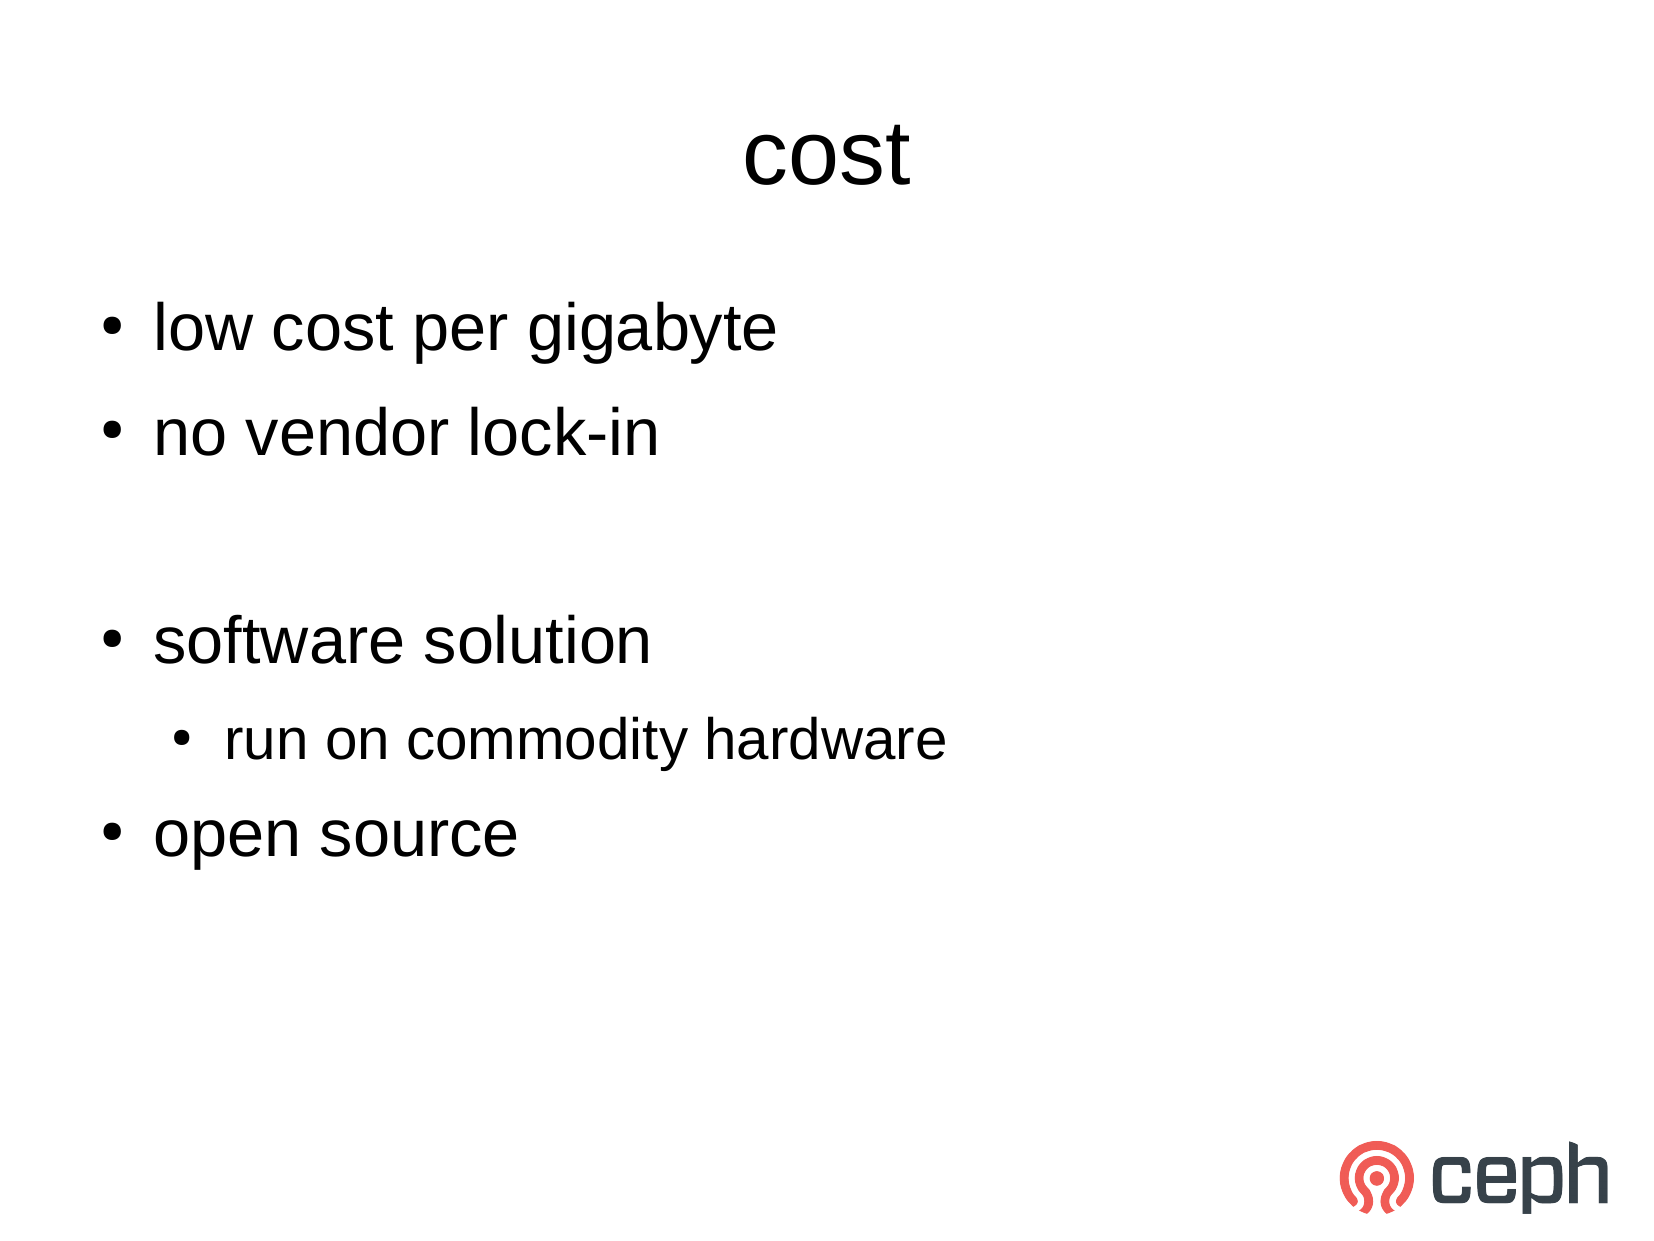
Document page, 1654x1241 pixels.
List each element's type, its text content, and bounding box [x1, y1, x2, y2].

list low cost per gigabyte no vendor lock-in software solution run on commodity hardware open source [82, 290, 1571, 1109]
title cost [82, 49, 1571, 257]
picture [1293, 1095, 1654, 1241]
